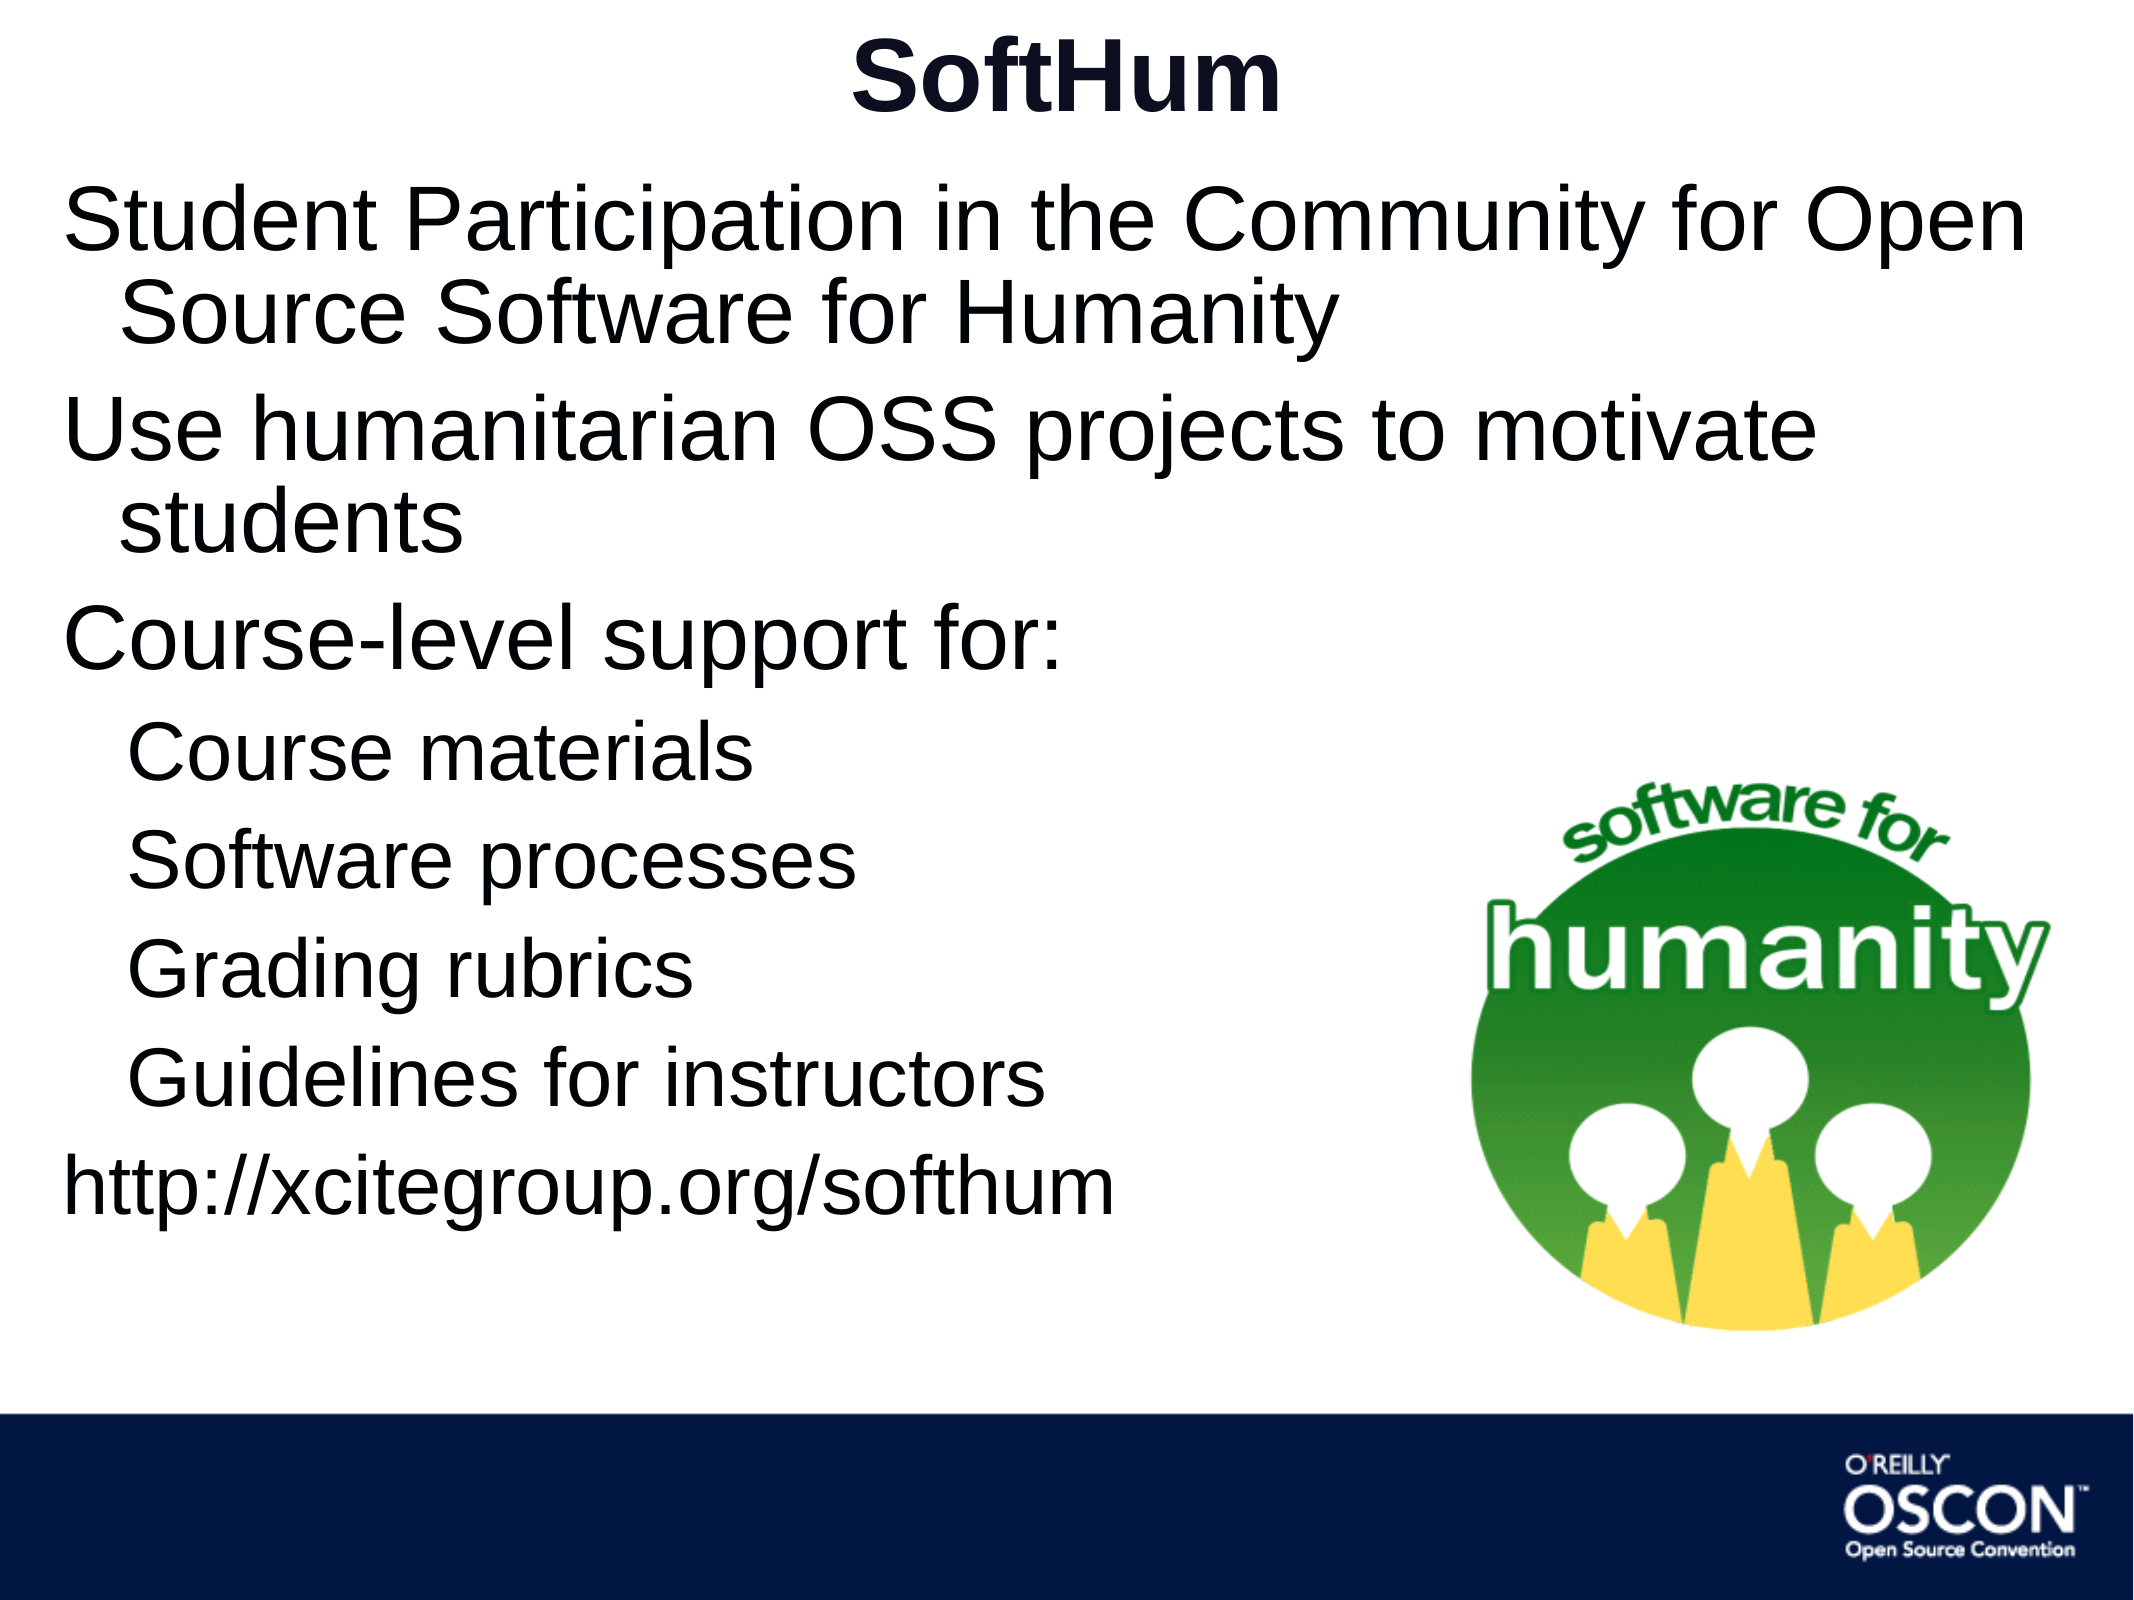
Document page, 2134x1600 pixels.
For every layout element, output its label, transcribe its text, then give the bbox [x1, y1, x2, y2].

list Student Participation in the Community for Open Source Software for Humanity Use humanitarian OSS projects to motivate students Course-level support for: Course materials Software processes Grading rubrics Guidelines for instructors http://xcitegroup.org/softhum [47, 168, 2100, 1253]
title SoftHum [41, 0, 2094, 152]
picture [0, 0, 2134, 1600]
